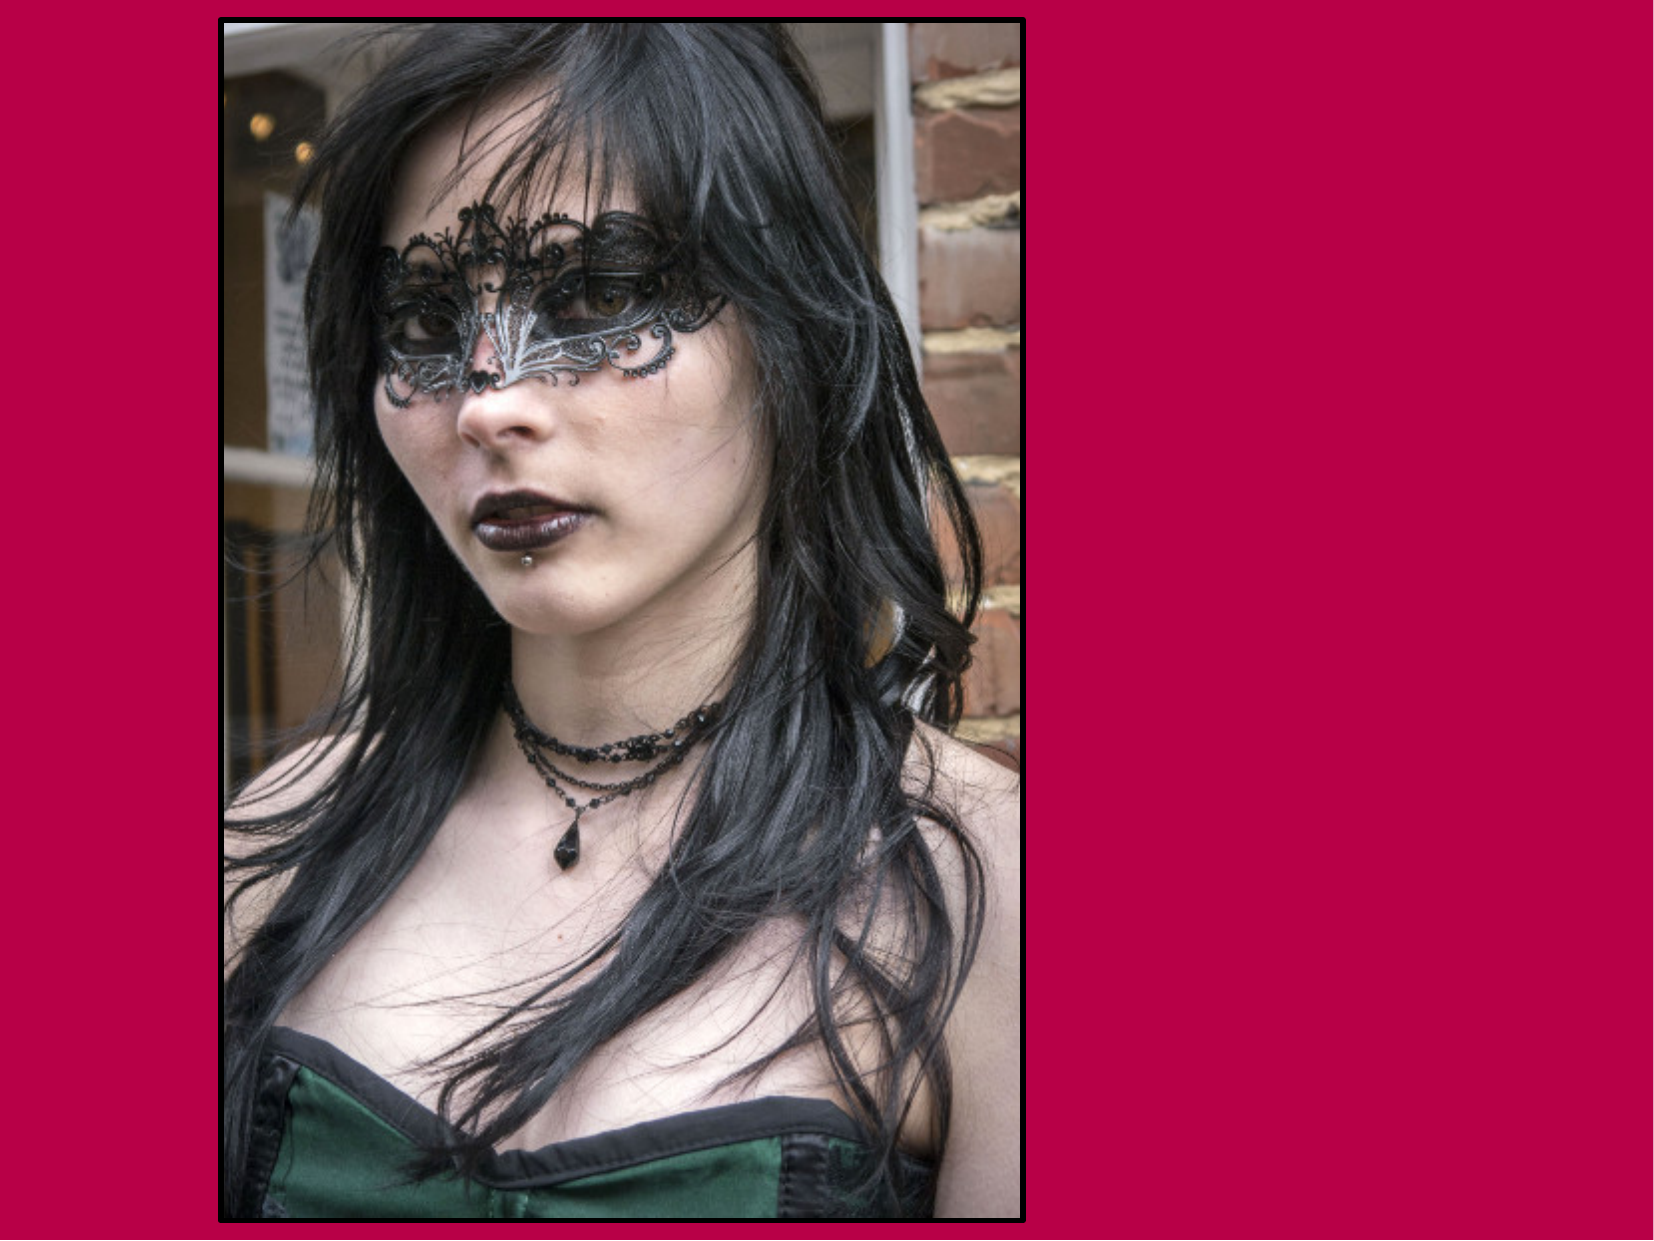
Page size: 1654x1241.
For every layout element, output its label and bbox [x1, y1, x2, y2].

picture [223, 22, 1021, 1218]
